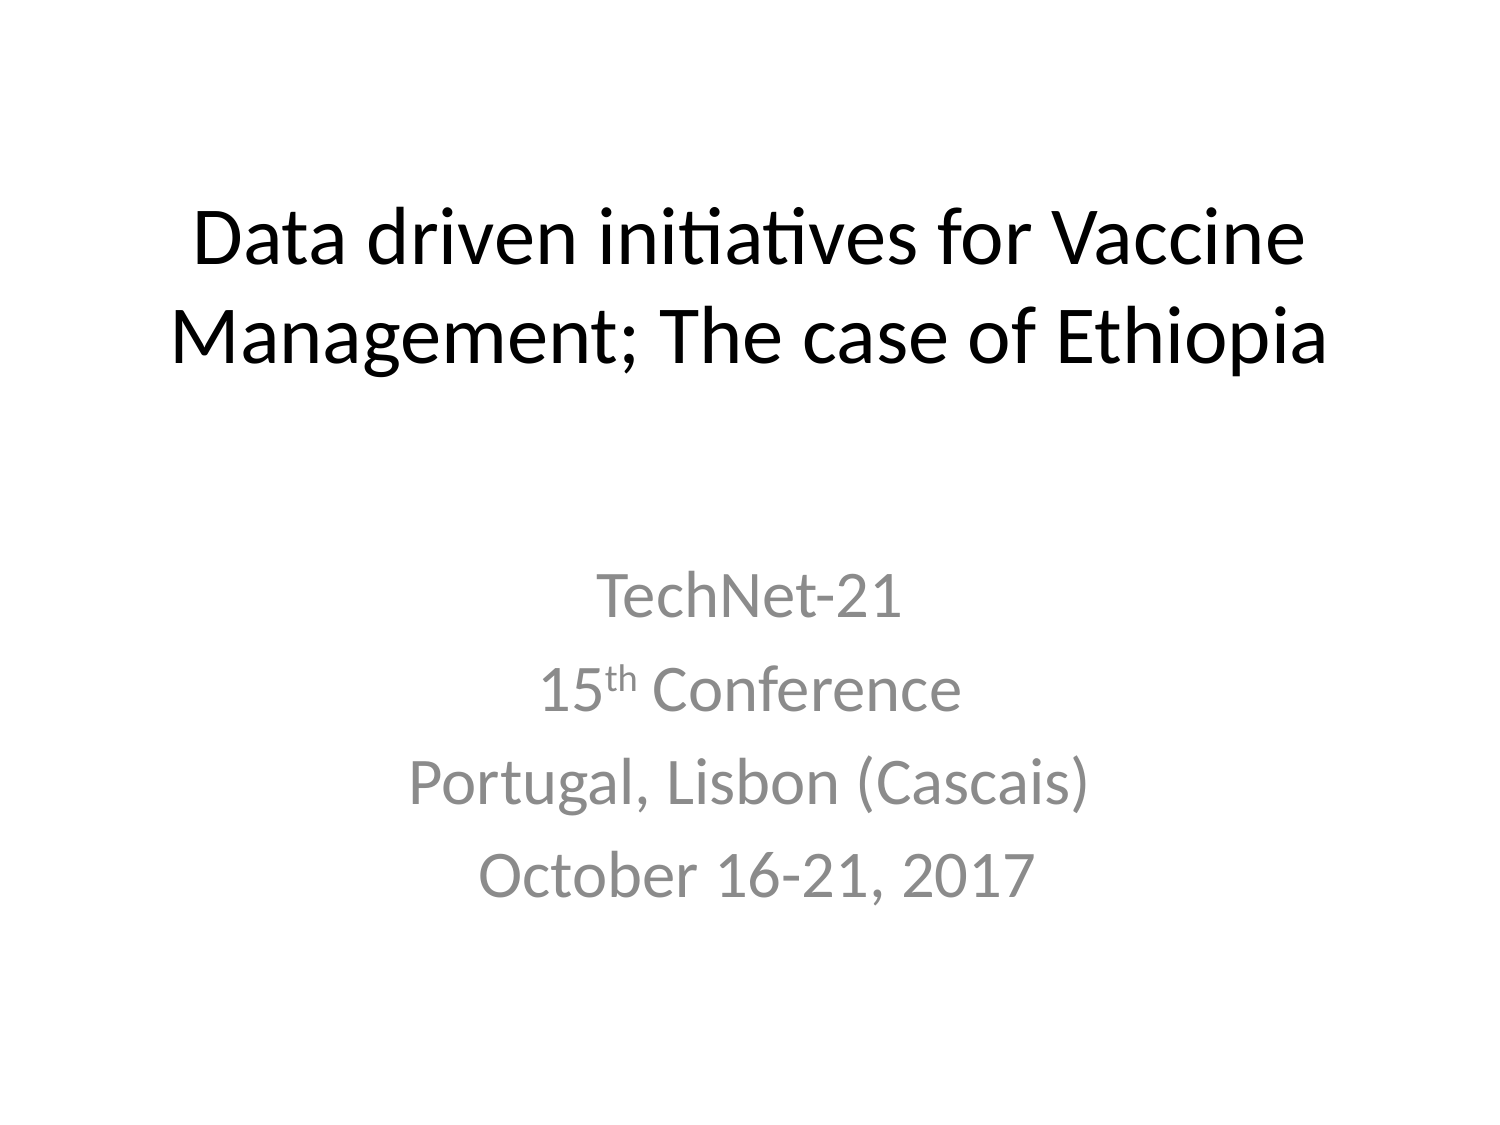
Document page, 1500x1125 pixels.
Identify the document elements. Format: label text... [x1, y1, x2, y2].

subtitle TechNet-21 15th Conference Portugal, Lisbon (Cascais) October 16-21, 2017 [225, 450, 1275, 988]
title Data driven initiatives for Vaccine Management; The case of Ethiopia [112, 137, 1388, 425]
